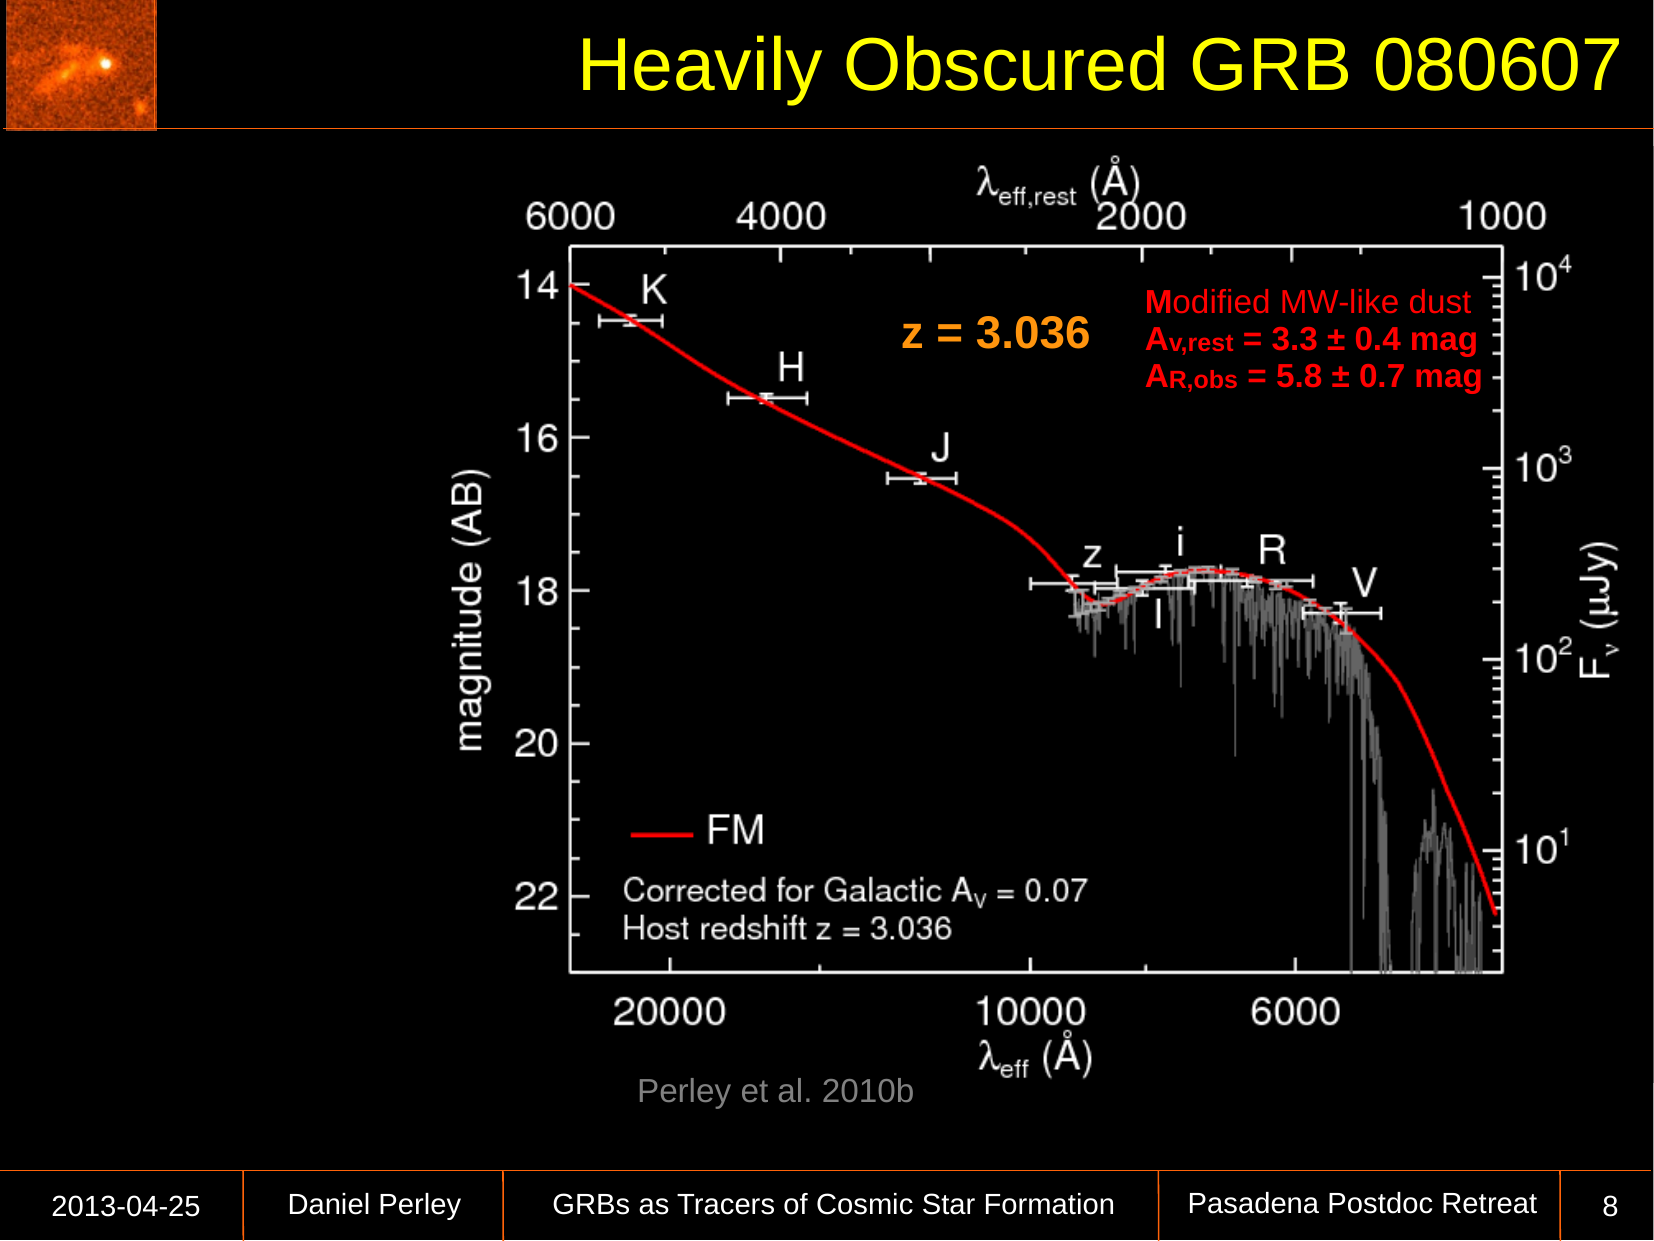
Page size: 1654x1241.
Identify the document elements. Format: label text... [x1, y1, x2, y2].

title Heavily Obscured GRB 080607 [187, 13, 1624, 115]
picture [7, 0, 154, 128]
text_box z = 3.036 [886, 300, 1112, 367]
text_box Modified MW-like dust Av,rest = 3.3 ± 0.4 mag AR,obs = 5.8 ± 0.7 mag [1130, 276, 1527, 442]
picture [419, 146, 1654, 1083]
text_box Perley et al. 2010b [554, 1065, 930, 1118]
